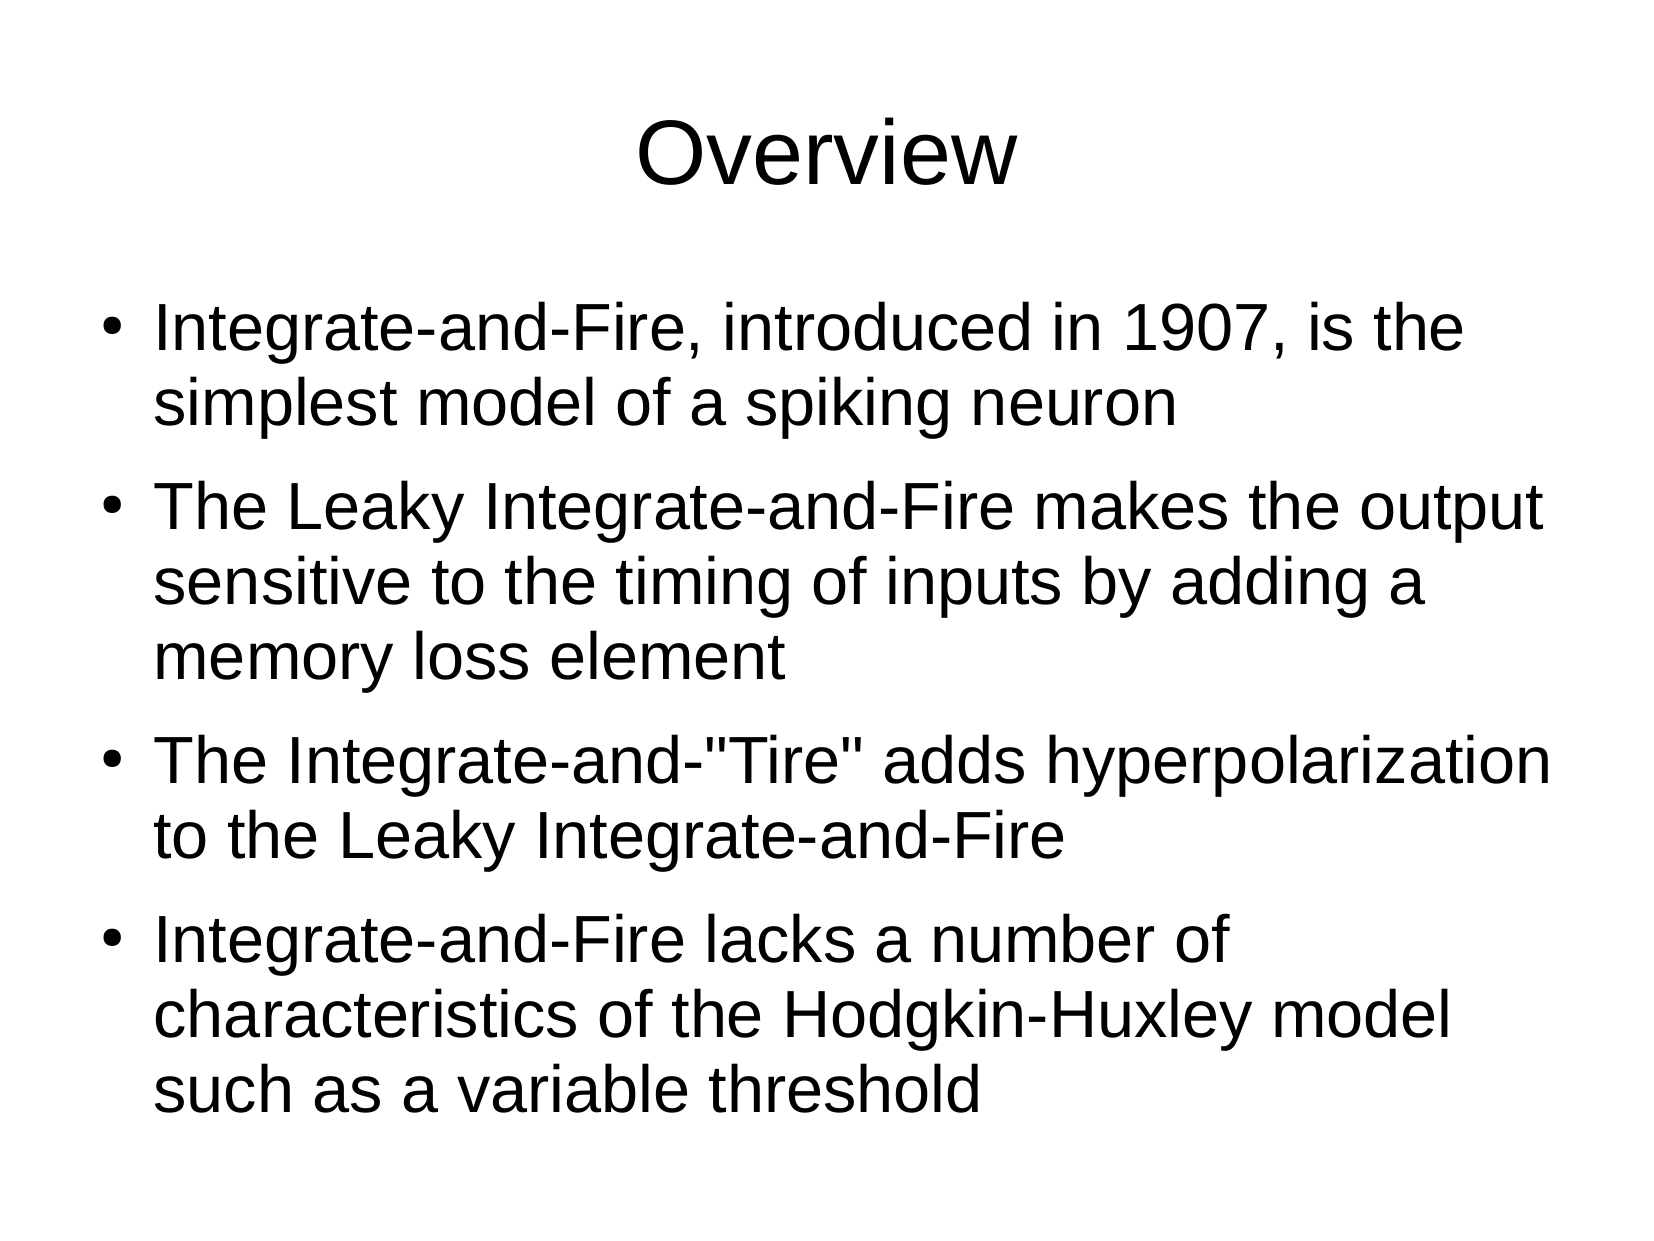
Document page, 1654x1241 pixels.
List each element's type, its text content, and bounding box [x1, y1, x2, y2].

list Integrate-and-Fire, introduced in 1907, is the simplest model of a spiking neuron The Leaky Integrate-and-Fire makes the output sensitive to the timing of inputs by adding a memory loss element The Integrate-and-"Tire" adds hyperpolarization to the Leaky Integrate-and-Fire Integrate-and-Fire lacks a number of characteristics of the Hodgkin-Huxley model such as a variable threshold [82, 290, 1571, 1127]
title Overview [82, 49, 1571, 257]
